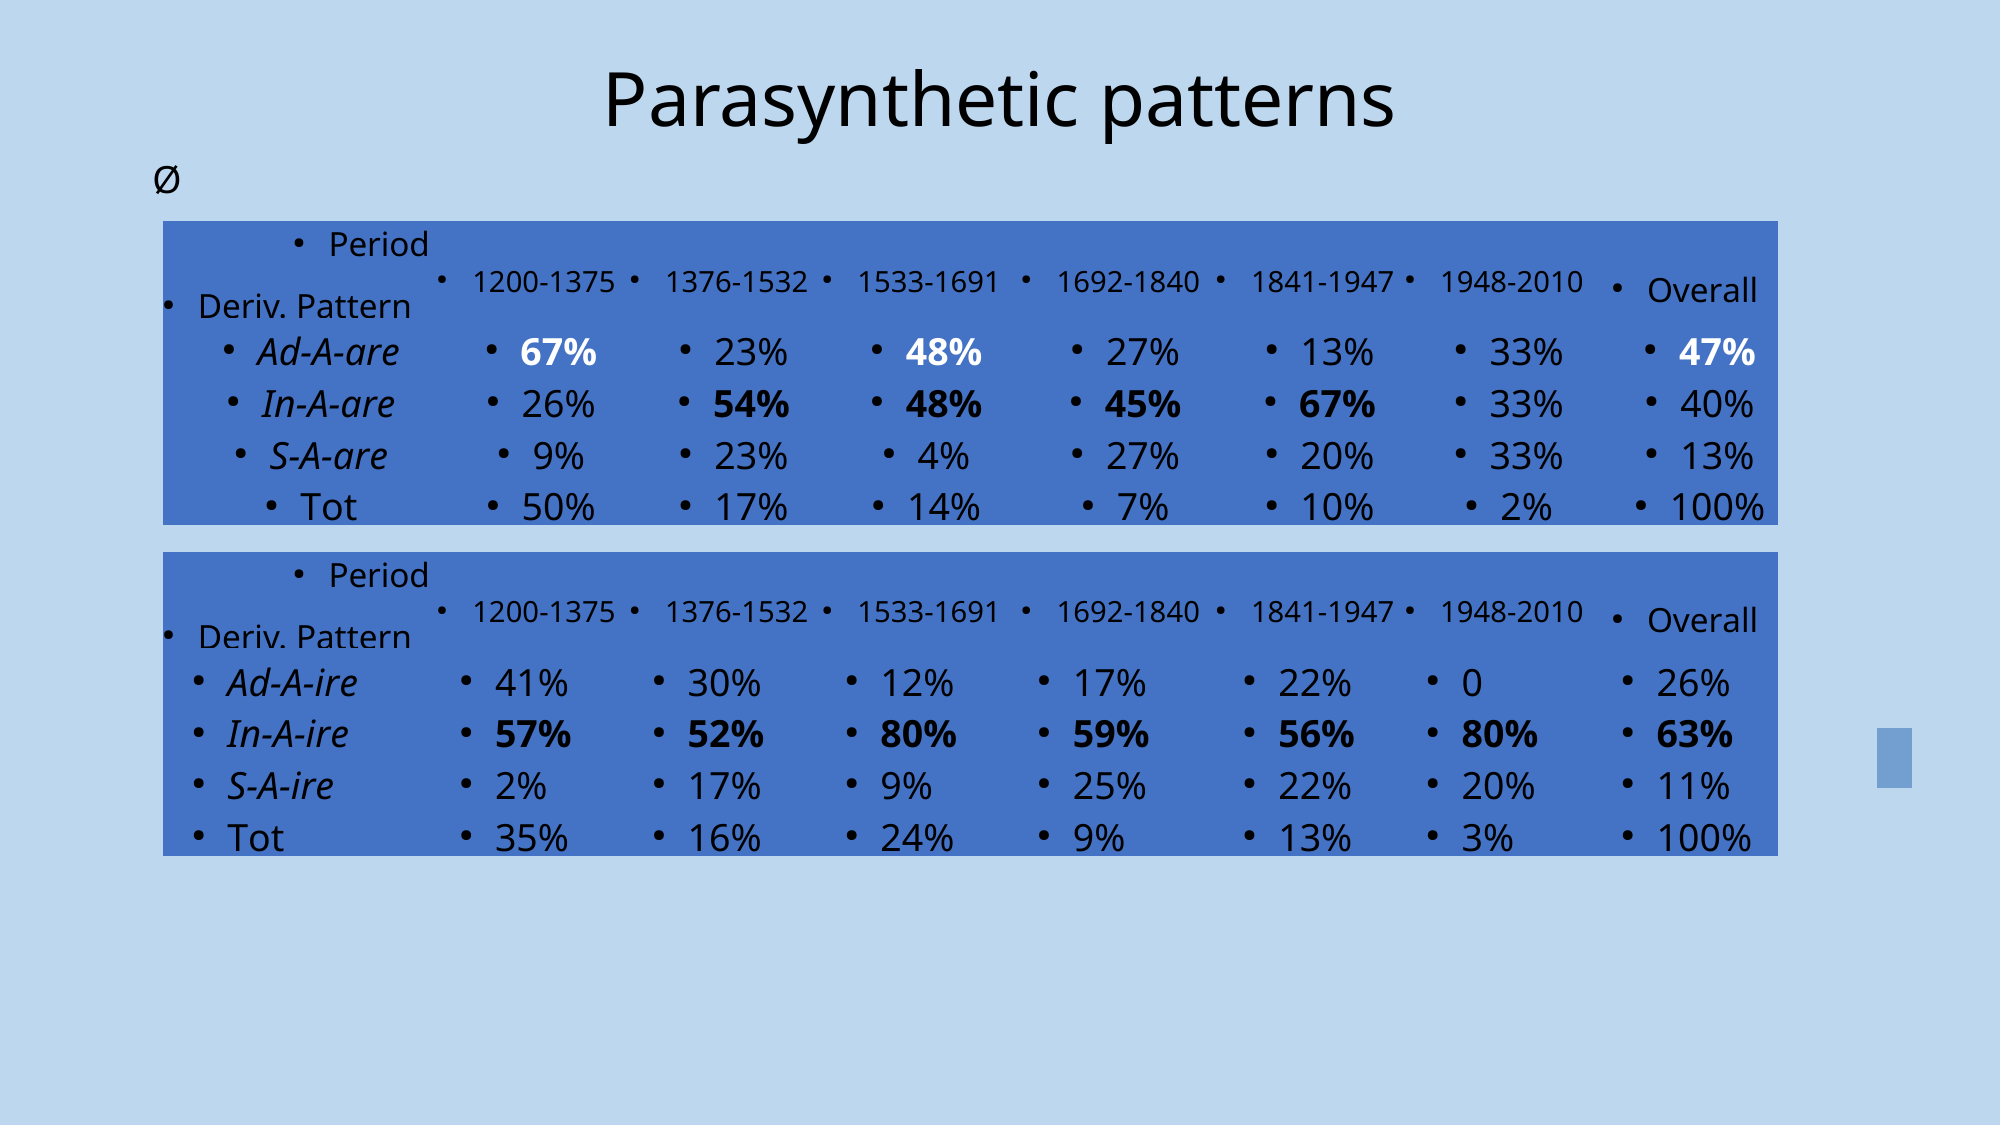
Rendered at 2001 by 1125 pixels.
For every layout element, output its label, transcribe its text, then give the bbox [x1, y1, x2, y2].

table_cell 47% [1592, 318, 1778, 370]
table_cell 17% [623, 752, 815, 804]
table_cell 40% [1592, 370, 1778, 421]
table_cell 9% [1008, 804, 1213, 856]
table_header 1692-1840 [1008, 221, 1213, 318]
table_header 1533-1691 [815, 552, 1008, 648]
table_header Period Deriv. Pattern [163, 552, 430, 648]
table_cell 67% [1213, 370, 1397, 421]
text_box Parasynthetic patterns [137, 54, 1863, 272]
table_cell 22% [1213, 648, 1397, 700]
table_cell 22% [1213, 752, 1397, 804]
table_header Period Deriv. Pattern [163, 221, 430, 318]
table_cell 48% [815, 370, 1008, 421]
table_cell 2% [1397, 473, 1592, 525]
table_header 1533-1691 [815, 221, 1008, 318]
table_header 1692-1840 [1008, 552, 1213, 648]
table_header 1200-1375 [430, 552, 623, 648]
table_cell 9% [815, 752, 1008, 804]
table_cell 100% [1592, 473, 1778, 525]
table_header 1376-1532 [623, 221, 815, 318]
table_cell 50% [430, 473, 623, 525]
table_cell 10% [1213, 473, 1397, 525]
table_cell 56% [1213, 700, 1397, 752]
table_cell 13% [1213, 804, 1397, 856]
table_cell 23% [623, 421, 815, 473]
table_cell 17% [623, 473, 815, 525]
table_cell In-A-are [163, 370, 430, 421]
table_cell 16% [623, 804, 815, 856]
table_cell 35% [430, 804, 623, 856]
table_cell 25% [1008, 752, 1213, 804]
table_cell Tot [163, 473, 430, 525]
table_header 1948-2010 [1397, 221, 1592, 318]
table_cell 57% [430, 700, 623, 752]
table_header 1841-1947 [1213, 552, 1397, 648]
table_cell 26% [430, 370, 623, 421]
table_header 1200-1375 [430, 221, 623, 318]
table_cell 14% [815, 473, 1008, 525]
table_header Overall [1592, 552, 1778, 648]
table_cell Ad-A-are [163, 318, 430, 370]
table_cell Tot [163, 804, 430, 856]
table_cell 2% [430, 752, 623, 804]
table_cell 30% [623, 648, 815, 700]
table_header 1948-2010 [1397, 552, 1592, 648]
table_cell 63% [1592, 700, 1778, 752]
table_cell 3% [1397, 804, 1592, 856]
table_cell 24% [815, 804, 1008, 856]
table_cell Ad-A-ire [163, 648, 430, 700]
table_cell 0 [1397, 648, 1592, 700]
table_cell 33% [1397, 318, 1592, 370]
table_cell 13% [1592, 421, 1778, 473]
table_cell 33% [1397, 421, 1592, 473]
table_cell 41% [430, 648, 623, 700]
table_cell 4% [815, 421, 1008, 473]
table_cell 13% [1213, 318, 1397, 370]
table_header [1877, 728, 1912, 788]
table_cell S-A-ire [163, 752, 430, 804]
table_cell 80% [1397, 700, 1592, 752]
table_cell 7% [1008, 473, 1213, 525]
table_header 1376-1532 [623, 552, 815, 648]
table_cell 80% [815, 700, 1008, 752]
table_cell 52% [623, 700, 815, 752]
table_cell In-A-ire [163, 700, 430, 752]
table_cell 45% [1008, 370, 1213, 421]
table_cell 27% [1008, 318, 1213, 370]
table_cell S-A-are [163, 421, 430, 473]
table_cell 33% [1397, 370, 1592, 421]
table_cell 26% [1592, 648, 1778, 700]
table_cell 27% [1008, 421, 1213, 473]
text_box [137, 145, 1863, 1027]
table_cell 48% [815, 318, 1008, 370]
table_cell 100% [1592, 804, 1778, 856]
table_cell 11% [1592, 752, 1778, 804]
table_cell 17% [1008, 648, 1213, 700]
table_cell 54% [623, 370, 815, 421]
table_cell 9% [430, 421, 623, 473]
table_cell 23% [623, 318, 815, 370]
table_cell 59% [1008, 700, 1213, 752]
table_header 1841-1947 [1213, 221, 1397, 318]
table_cell 20% [1397, 752, 1592, 804]
table_cell 67% [430, 318, 623, 370]
table_cell 12% [815, 648, 1008, 700]
table_cell 20% [1213, 421, 1397, 473]
table_header Overall [1592, 221, 1778, 318]
